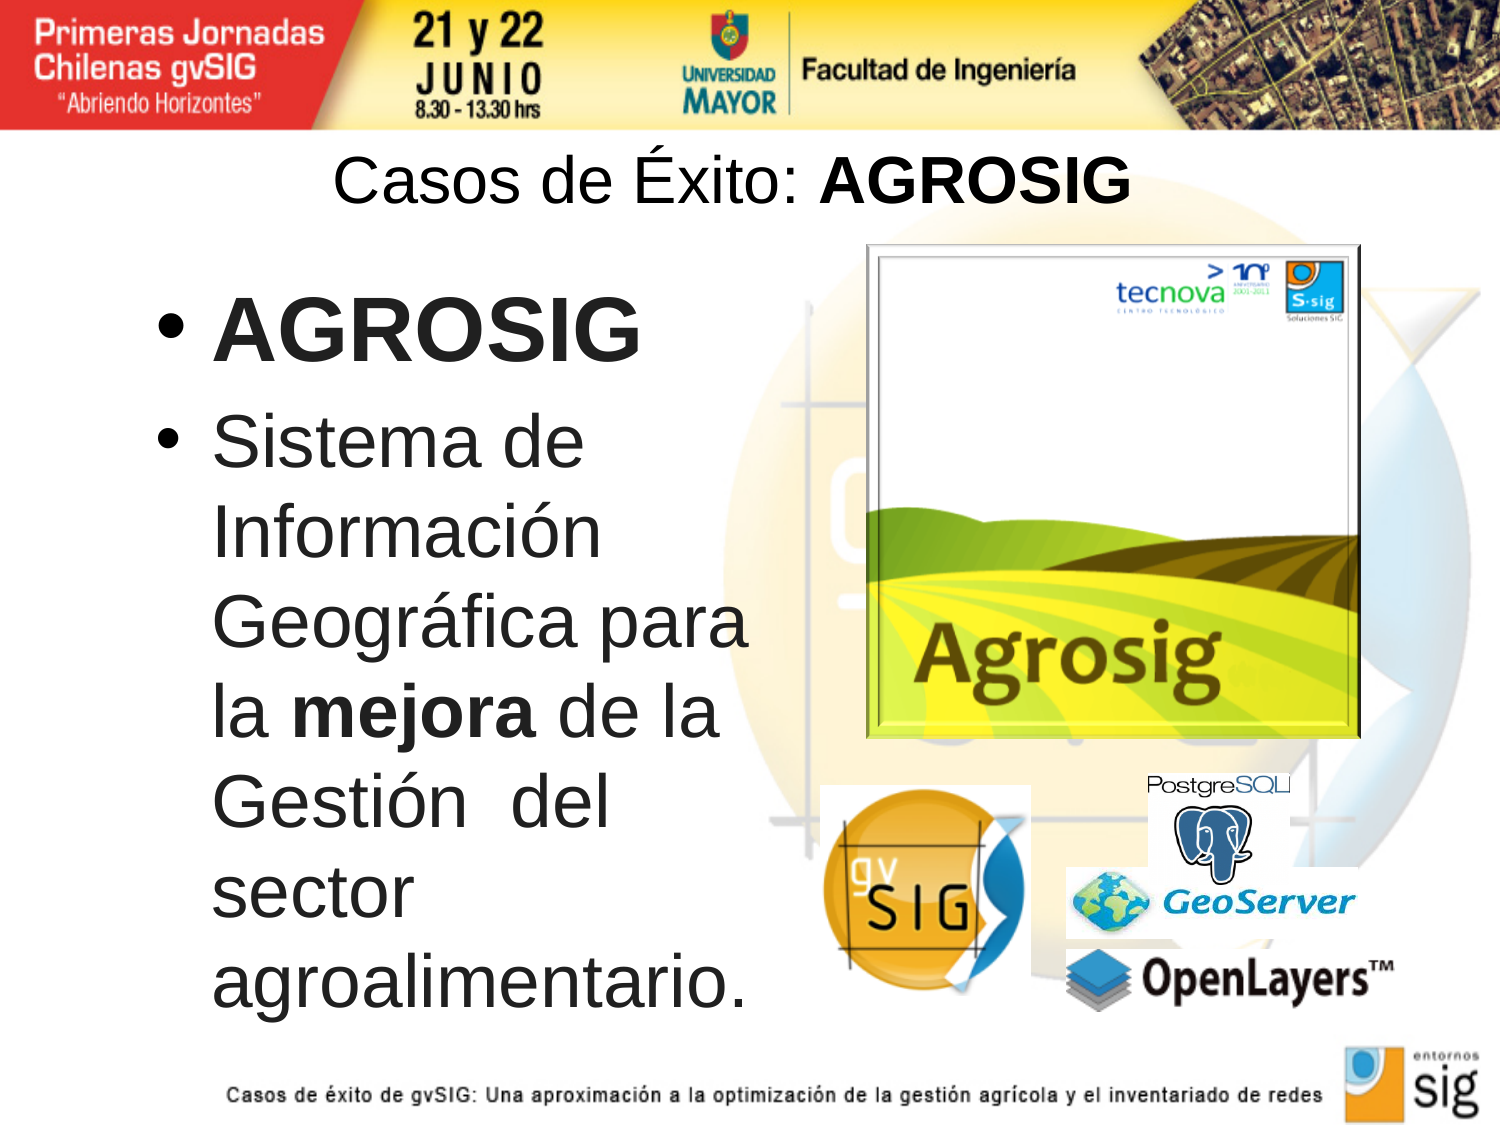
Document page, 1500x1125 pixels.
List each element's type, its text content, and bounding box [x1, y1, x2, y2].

picture [0, 0, 1500, 1125]
list AGROSIG Sistema de Información Geográfica para la mejora de la Gestión del sector agroalimentario. [74, 262, 786, 1125]
title Casos de Éxito: AGROSIG [58, 93, 1409, 261]
